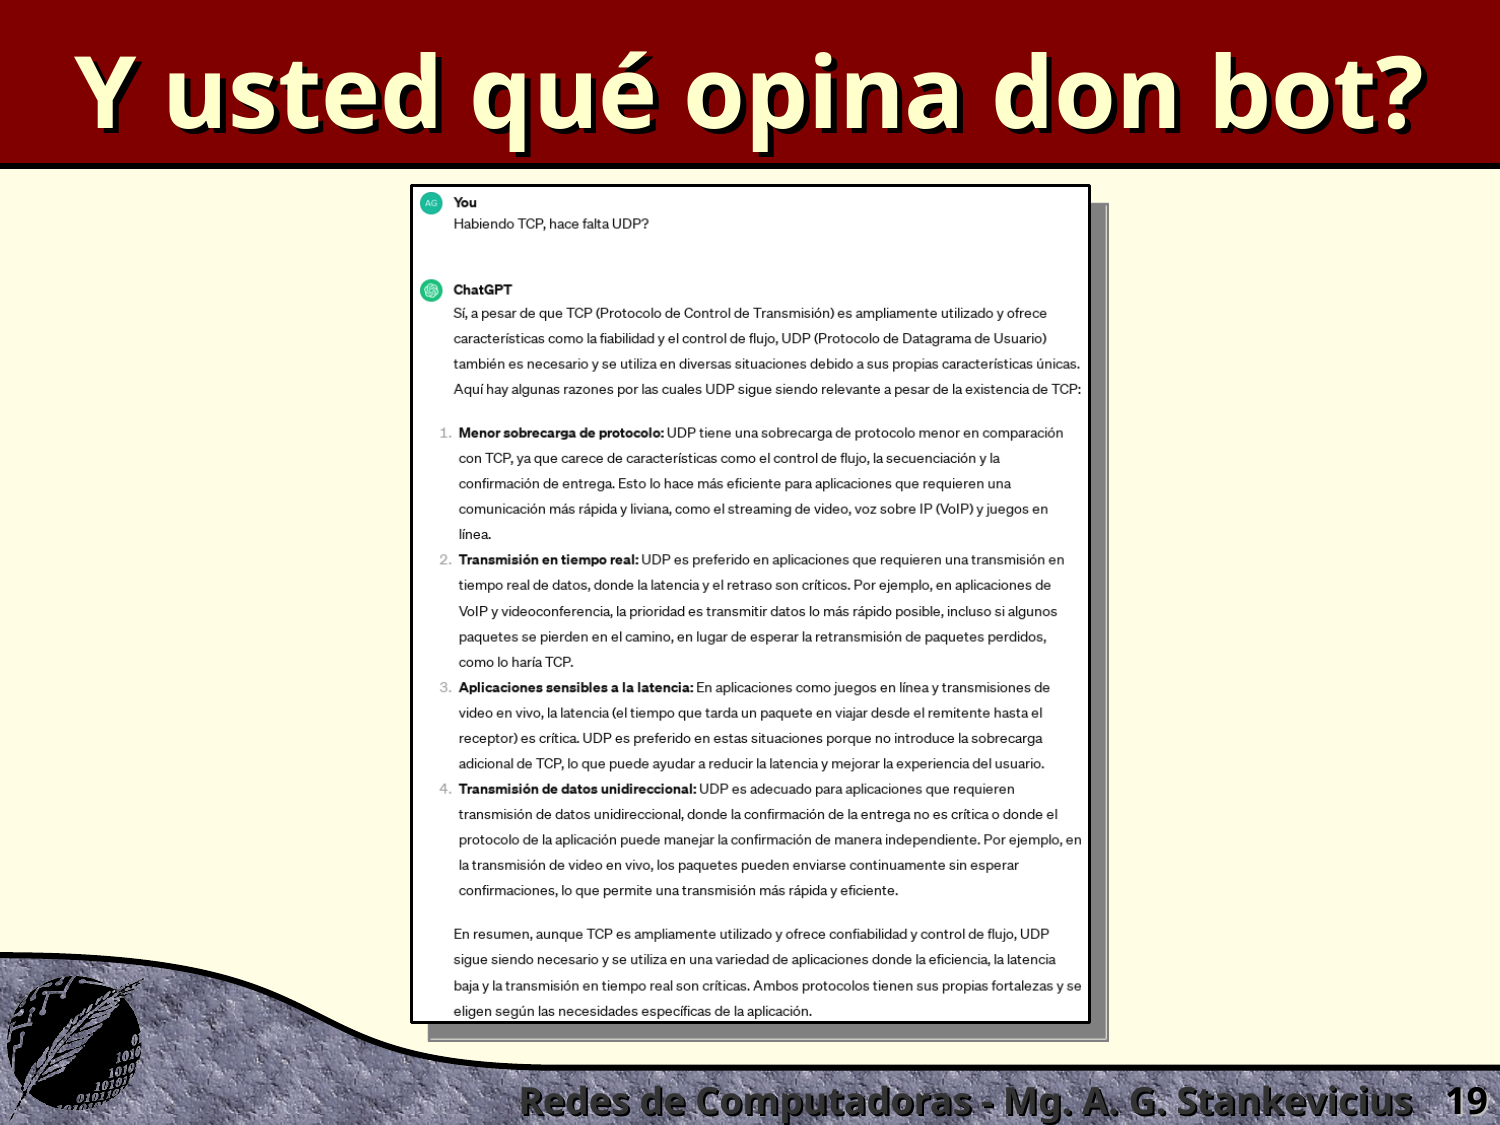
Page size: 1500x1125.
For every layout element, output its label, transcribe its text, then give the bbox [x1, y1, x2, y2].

picture [412, 187, 1088, 1021]
picture [1047, 1100, 1054, 1110]
picture [790, 1100, 795, 1110]
picture [0, 959, 1500, 1125]
title Y usted qué opina don bot? [15, 5, 1485, 160]
